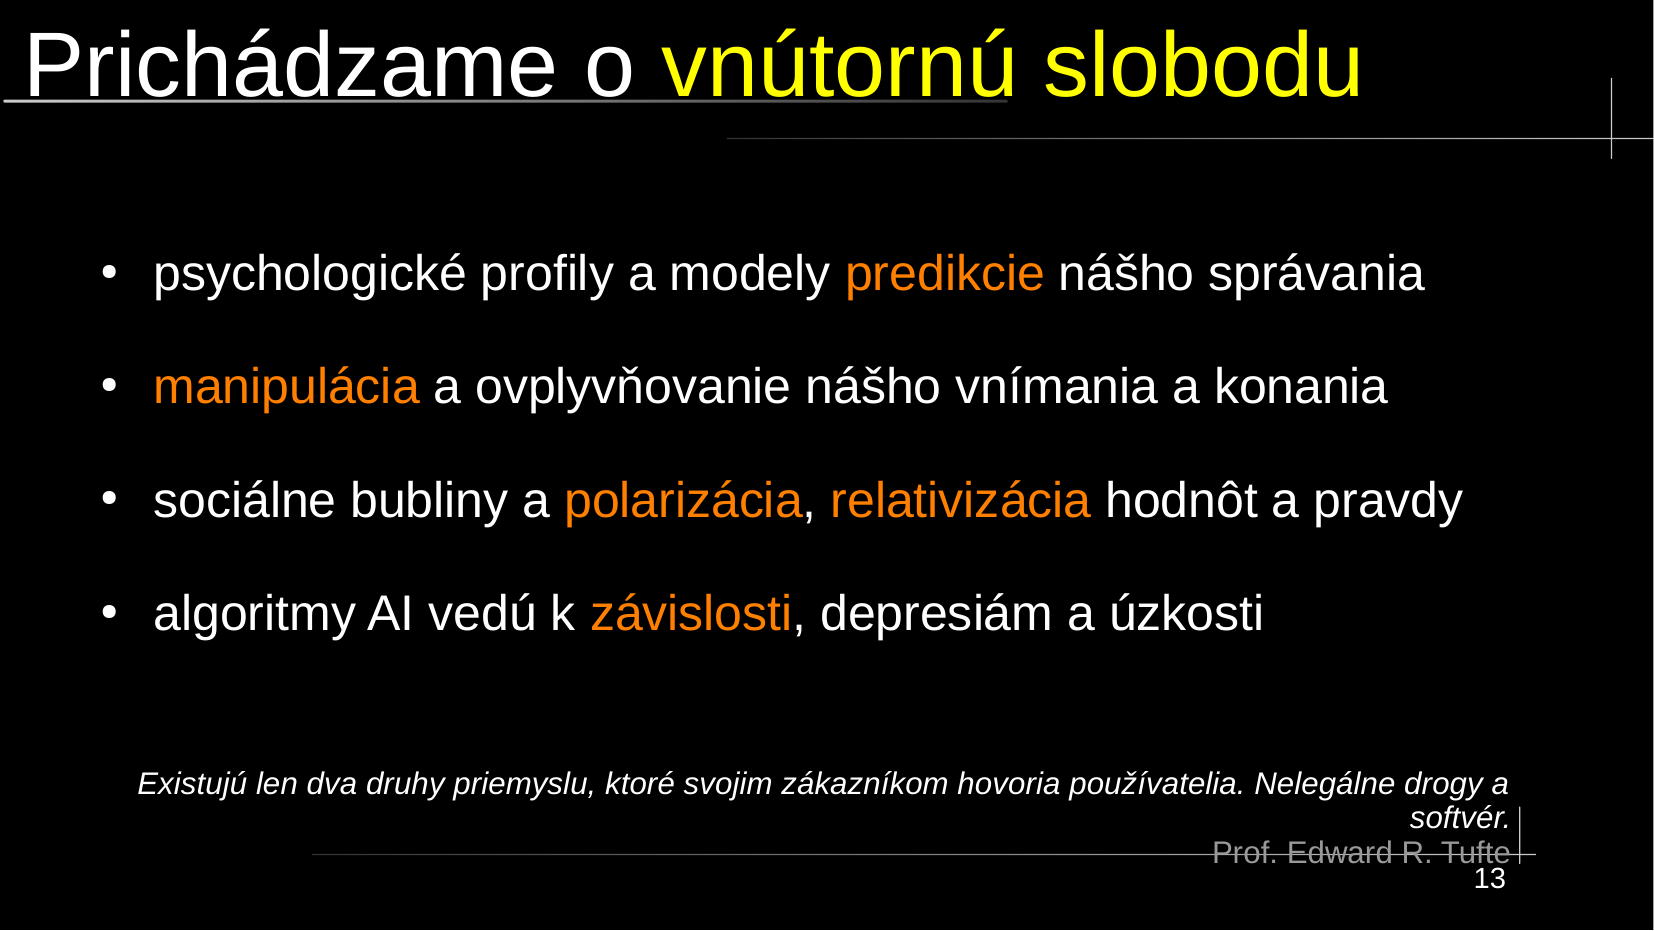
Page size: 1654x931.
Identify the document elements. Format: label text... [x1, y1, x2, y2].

title Existujú len dva druhy priemyslu, ktoré svojim zákazníkom hovoria používatelia. Nelegálne drogy a softvér. Prof. Edward R. Tufte [29, 783, 1512, 853]
title Prichádzame o vnútornú slobodu [23, 11, 1589, 119]
list psychologické profily a modely predikcie nášho správania manipulácia a ovplyvňovanie nášho vnímania a konania sociálne bubliny a polarizácia, relativizácia hodnôt a pravdy algoritmy AI vedú k závislosti, depresiám a úzkosti [82, 217, 1571, 758]
